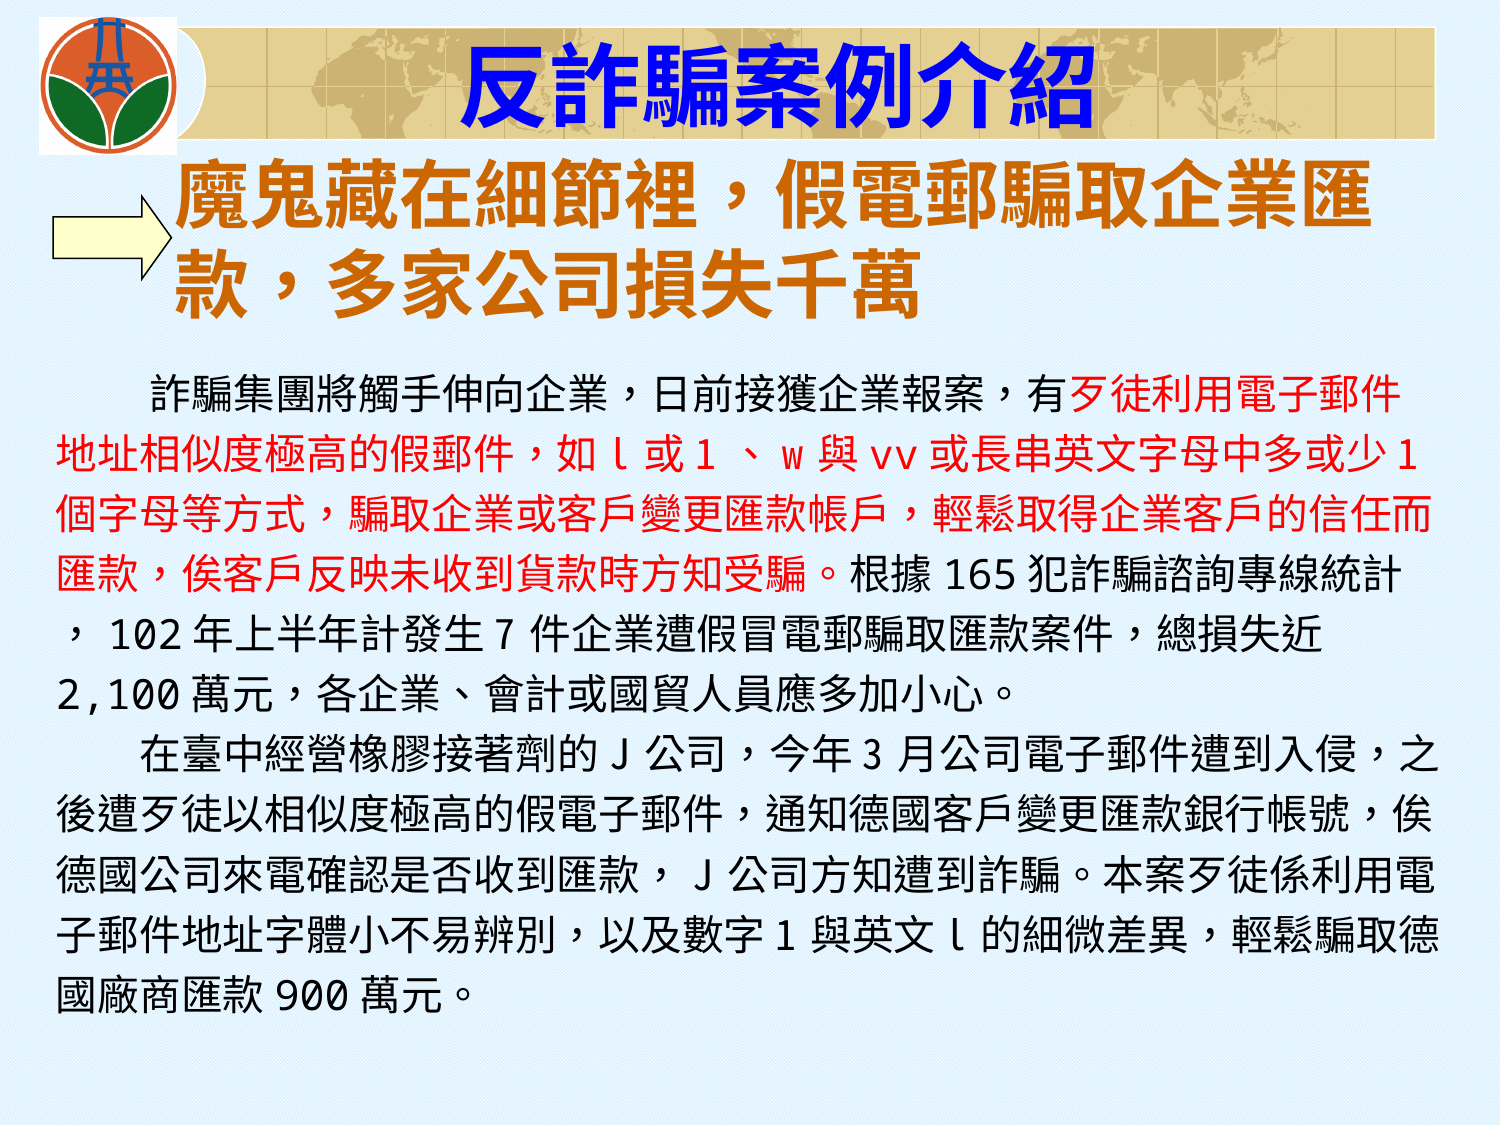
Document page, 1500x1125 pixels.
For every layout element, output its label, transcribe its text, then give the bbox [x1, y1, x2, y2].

text_box 魔鬼藏在細節裡，假電郵騙取企業匯款，多家公司損失千萬 [1110, 172, 1123, 220]
text_box [53, 196, 172, 279]
text_box 魔鬼藏在細節裡，假電郵騙取企業匯款，多家公司損失千萬 [159, 172, 1424, 303]
picture [0, 0, 1500, 1125]
text_box 反詐騙案例介紹 [442, 19, 1117, 149]
list 詐騙集團將觸手伸向企業，日前接獲企業報案，有歹徒利用電子郵件地址相似度極高的假郵件，如l或1、w與vv或長串英文字母中多或少1個字母等方式，騙取企業或客戶變更匯款帳戶，輕鬆取得企業客戶的信任而匯款，俟客戶反映未收到貨款時方知受騙。根據165犯詐騙諮詢專線統計，102年上半年計發生7件企業遭假冒電郵騙取匯款案件，總損失近2,100萬元，各企業、會計或國貿人員應多加小心。 在臺中經營橡膠接著劑的J公司，今年3月公司電子郵件遭到入侵，之後遭歹徒以相似度極高的假電子郵件，通知德國客戶變更匯款銀行帳號，俟德國公司來電確認是否收到匯款，J公司方知遭到詐騙。本案歹徒係利用電子郵件地址字體小不易辨別，以及數字1與英文l的細微差異，輕鬆騙取德國廠商匯款900萬元。 [41, 350, 1459, 1094]
